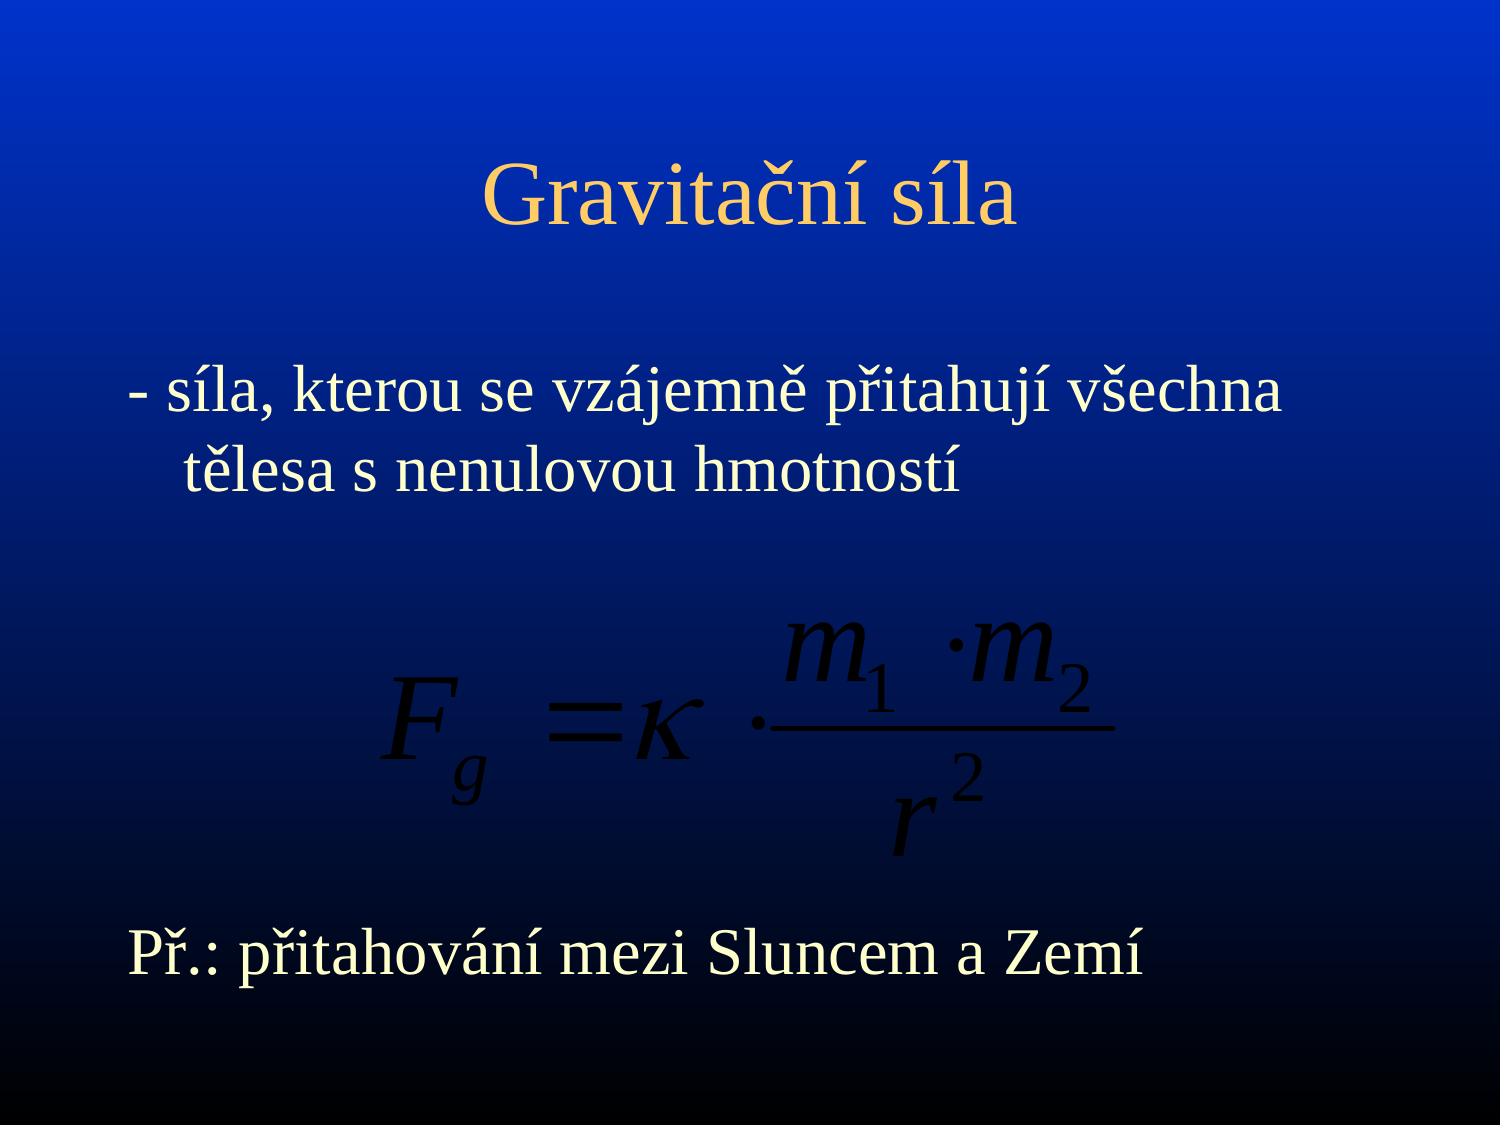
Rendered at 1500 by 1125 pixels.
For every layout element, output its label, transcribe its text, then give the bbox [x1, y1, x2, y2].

list - síla, kterou se vzájemně přitahují všechna tělesa s nenulovou hmotností Př.: přitahování mezi Sluncem a Zemí [112, 337, 1388, 1013]
title Gravitační síla [112, 37, 1388, 250]
chart [358, 562, 1140, 885]
